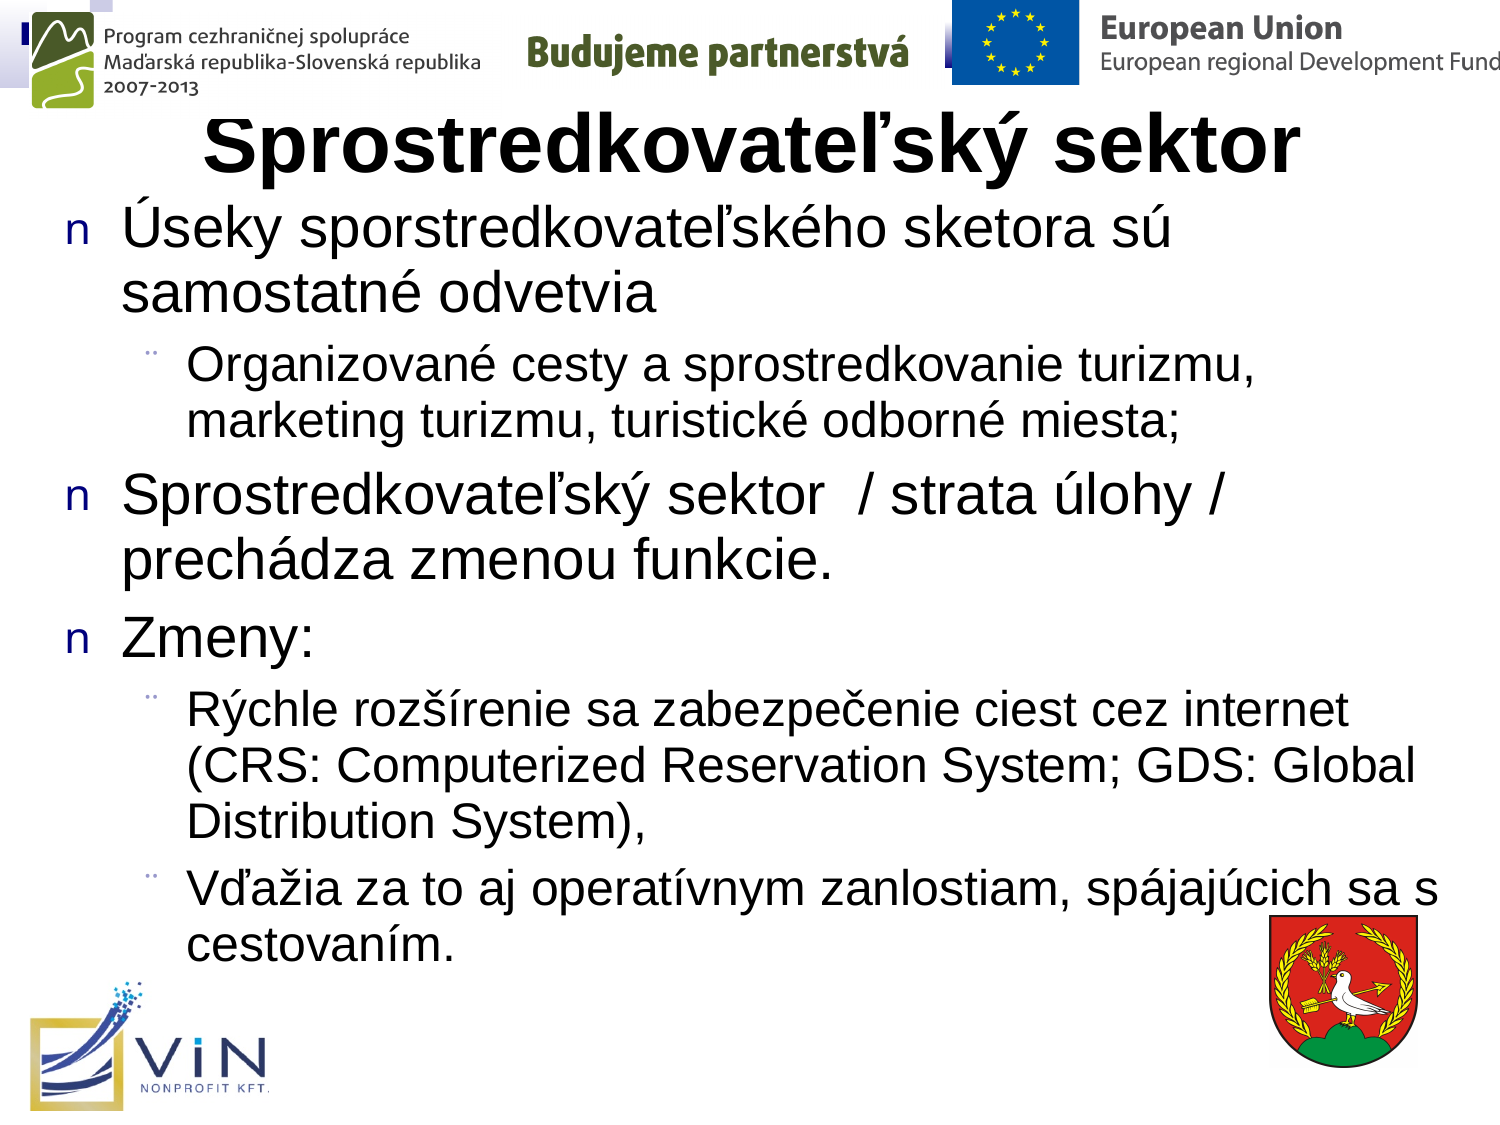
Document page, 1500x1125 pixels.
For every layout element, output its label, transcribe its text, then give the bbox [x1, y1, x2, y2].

picture [7, 980, 269, 1111]
title Sprostredkovateľský sektor [187, 62, 1350, 187]
picture [952, 0, 1500, 87]
list Úseky sporstredkovateľského sketora sú samostatné odvetvia Organizované cesty a sprostredkovanie turizmu, marketing turizmu, turistické odborné miesta; Sprostredkovateľský sektor / strata úlohy / prechádza zmenou funkcie. Zmeny: Rýchle rozšírenie sa zabezpečenie ciest cez internet (CRS: Computerized Reservation System; GDS: Global Distribution System), Vďažia za to aj operatívnym zanlostiam, spájajúcich sa s cestovaním. [50, 187, 1463, 1063]
picture [29, 12, 945, 119]
picture [1269, 915, 1418, 1068]
